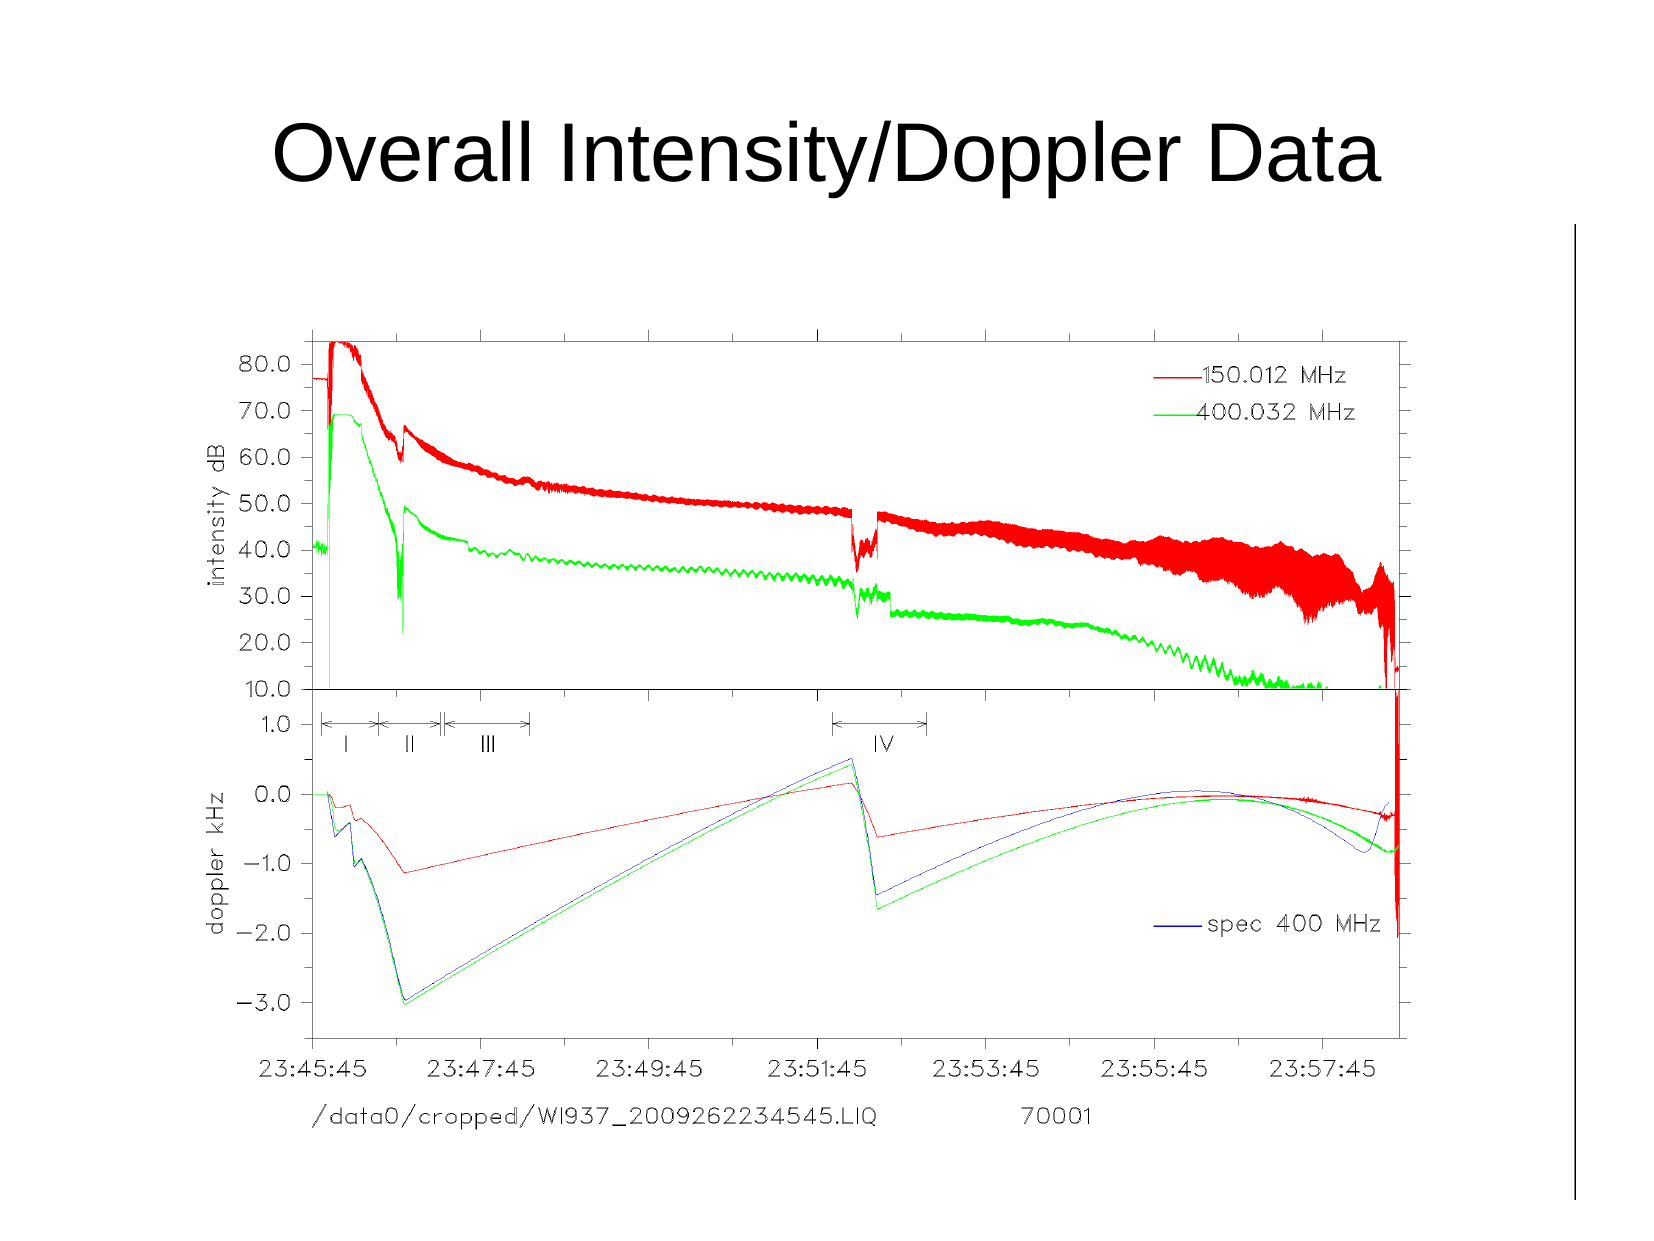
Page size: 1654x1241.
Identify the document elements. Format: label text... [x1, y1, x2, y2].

title Overall Intensity/Doppler Data [82, 49, 1571, 257]
picture [170, 224, 1576, 1201]
